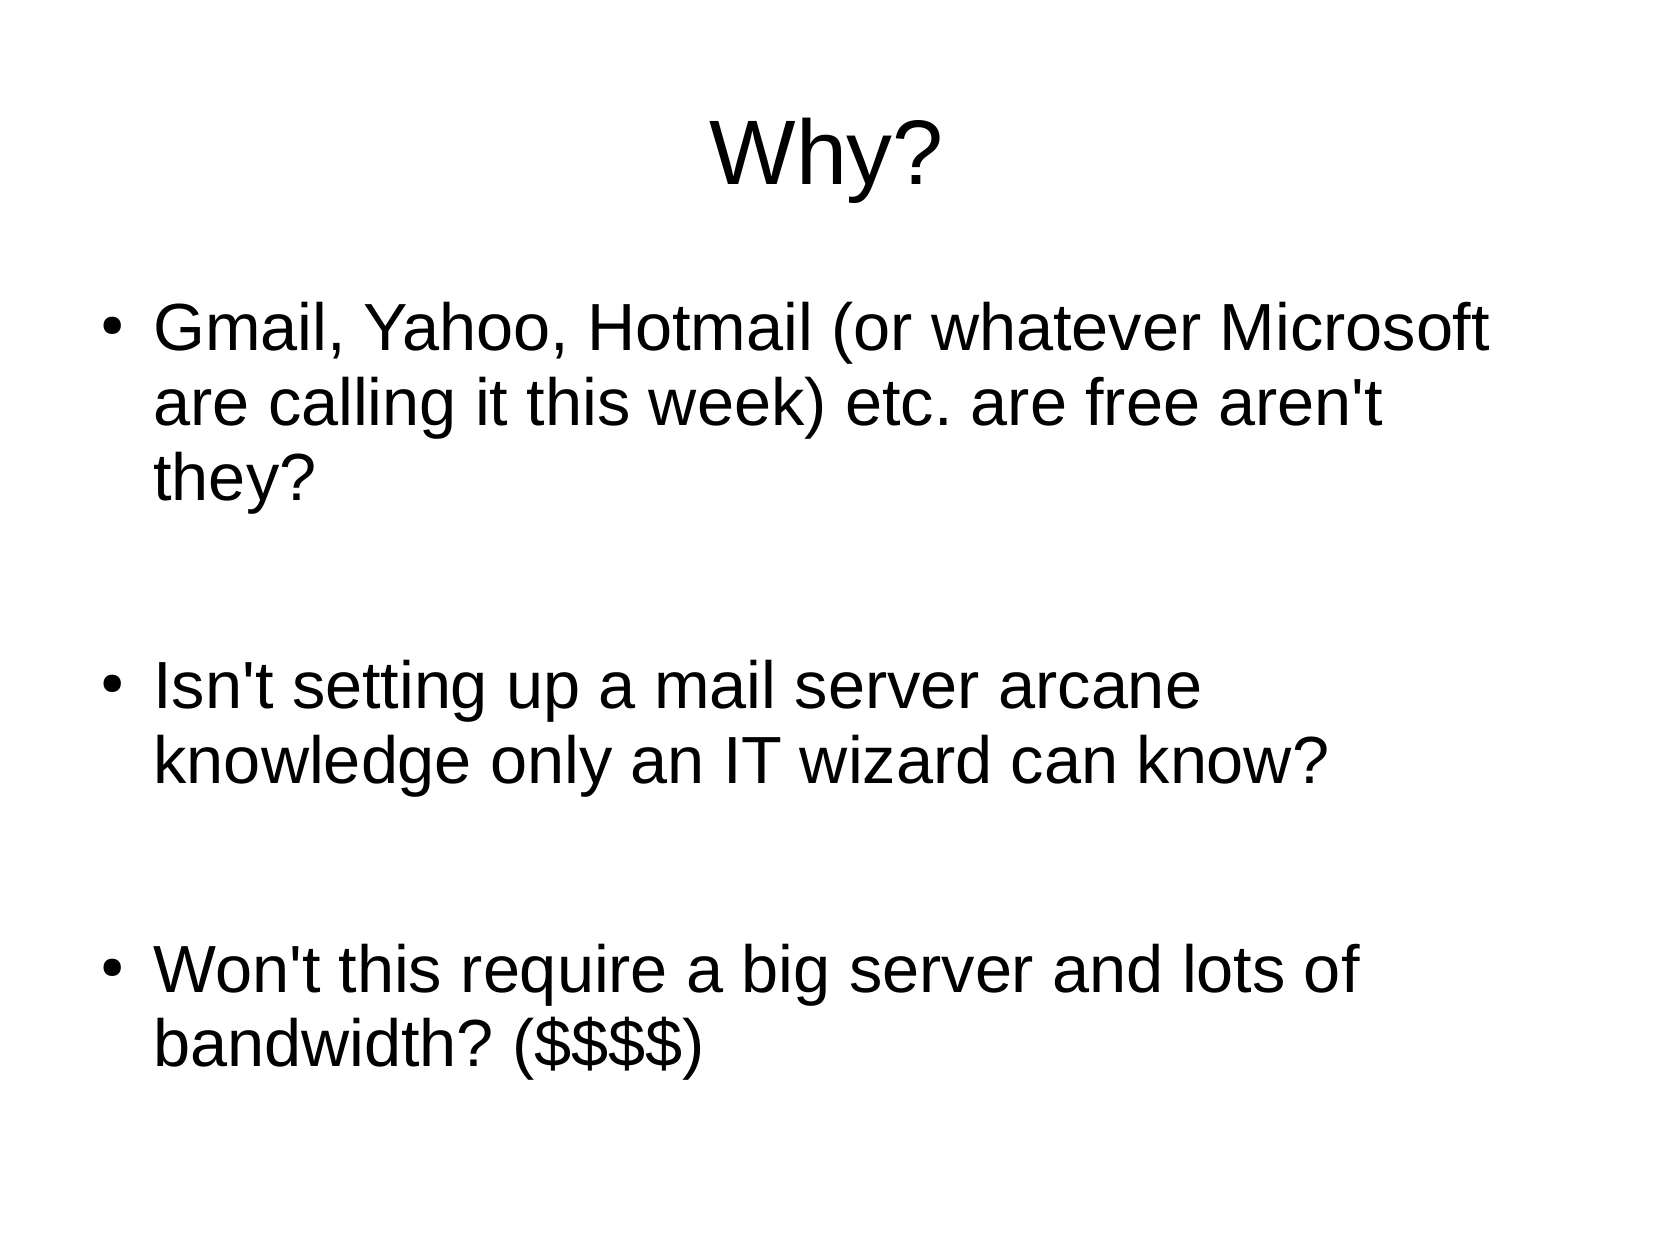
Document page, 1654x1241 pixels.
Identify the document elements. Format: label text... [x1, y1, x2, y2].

list Gmail, Yahoo, Hotmail (or whatever Microsoft are calling it this week) etc. are free aren't they? Isn't setting up a mail server arcane knowledge only an IT wizard can know? Won't this require a big server and lots of bandwidth? ($$$$) [82, 290, 1538, 1156]
title Why? [82, 49, 1571, 257]
